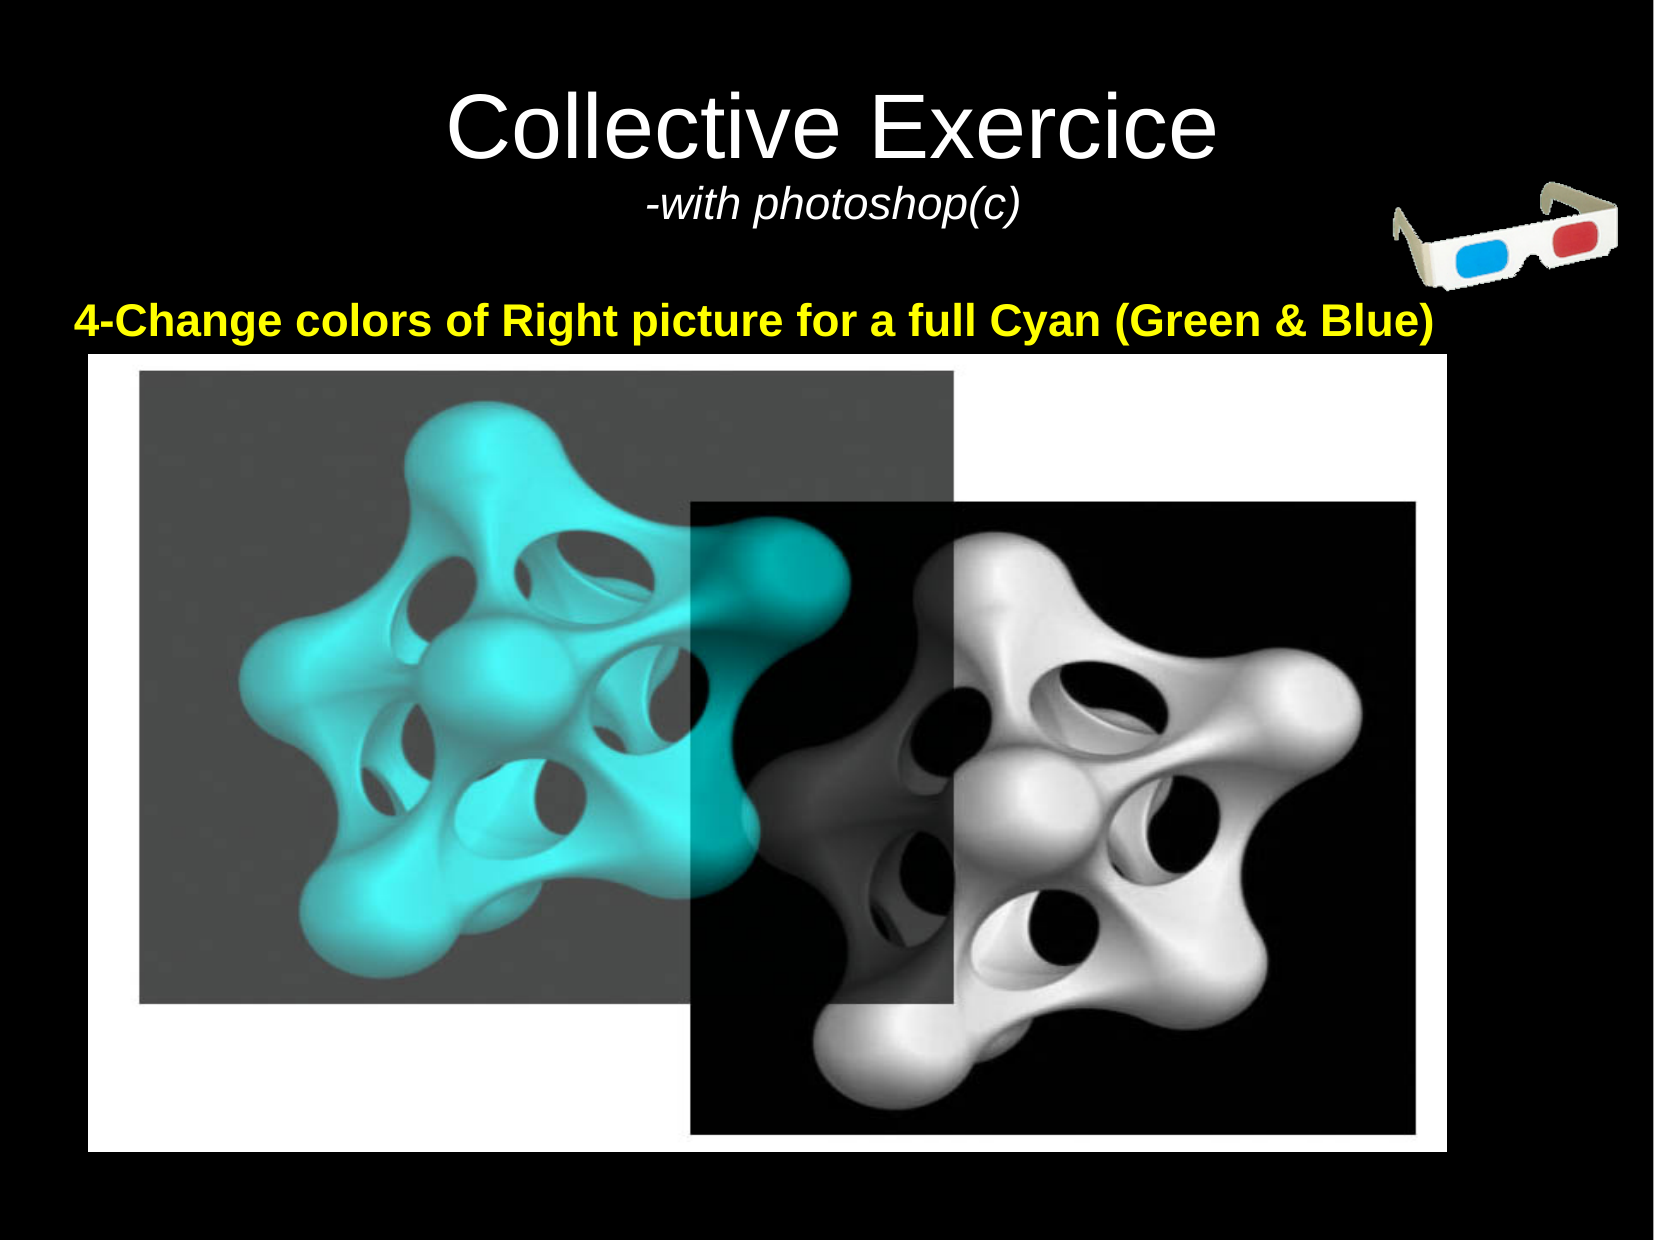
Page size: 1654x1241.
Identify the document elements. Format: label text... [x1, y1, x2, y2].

title Collective Exercice -with photoshop(c) [89, 59, 1578, 246]
picture [88, 354, 1447, 1152]
text_box 4-Change colors of Right picture for a full Cyan (Green & Blue) [59, 287, 1595, 355]
picture [1387, 176, 1625, 296]
